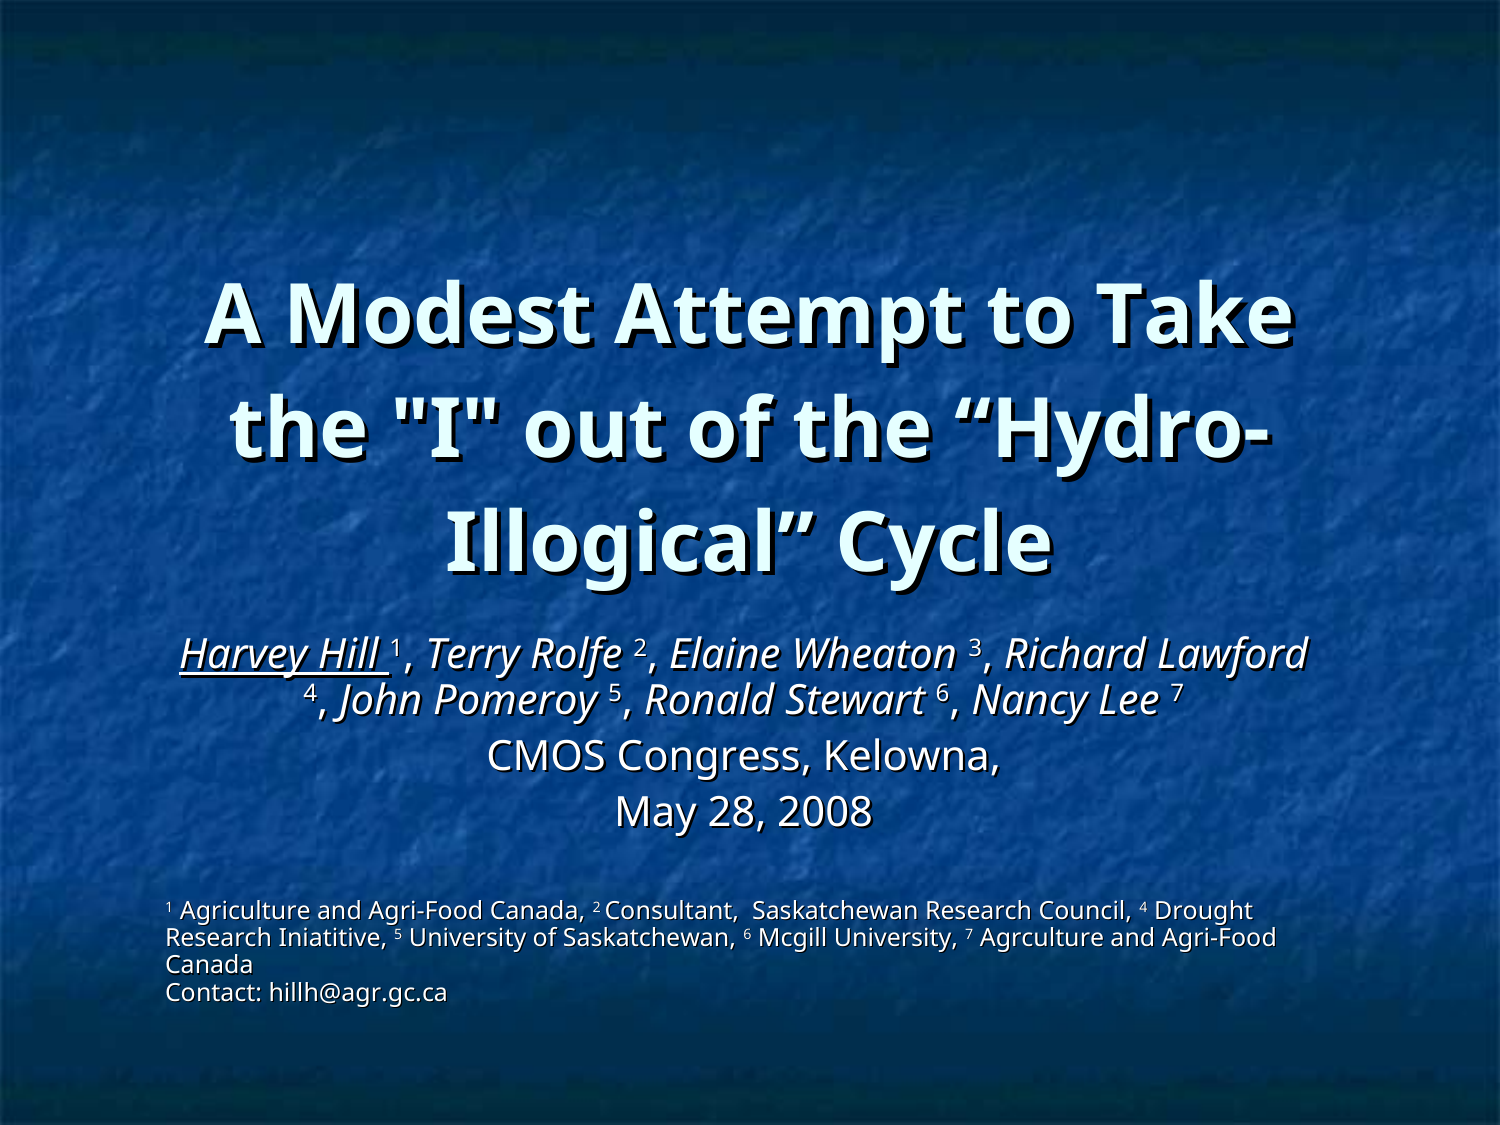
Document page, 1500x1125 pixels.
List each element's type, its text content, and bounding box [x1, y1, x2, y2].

text_box Harvey Hill 1, Terry Rolfe 2, Elaine Wheaton 3, Richard Lawford 4, John Pomeroy 5, Ronald Stewart 6, Nancy Lee 7 CMOS Congress, Kelowna, May 28, 2008 1 Agriculture and Agri-Food Canada, 2 Consultant, Saskatchewan Research Council, 4 Drought Research Iniatitive, 5 University of Saskatchewan, 6 Mcgill University, 7 Agrculture and Agri-Food Canada Contact: hillh@agr.gc.ca [150, 624, 1338, 1004]
picture [0, 0, 1500, 1125]
text_box A Modest Attempt to Take the "I" out of the “Hydro-Illogical” Cycle [112, 267, 1388, 583]
